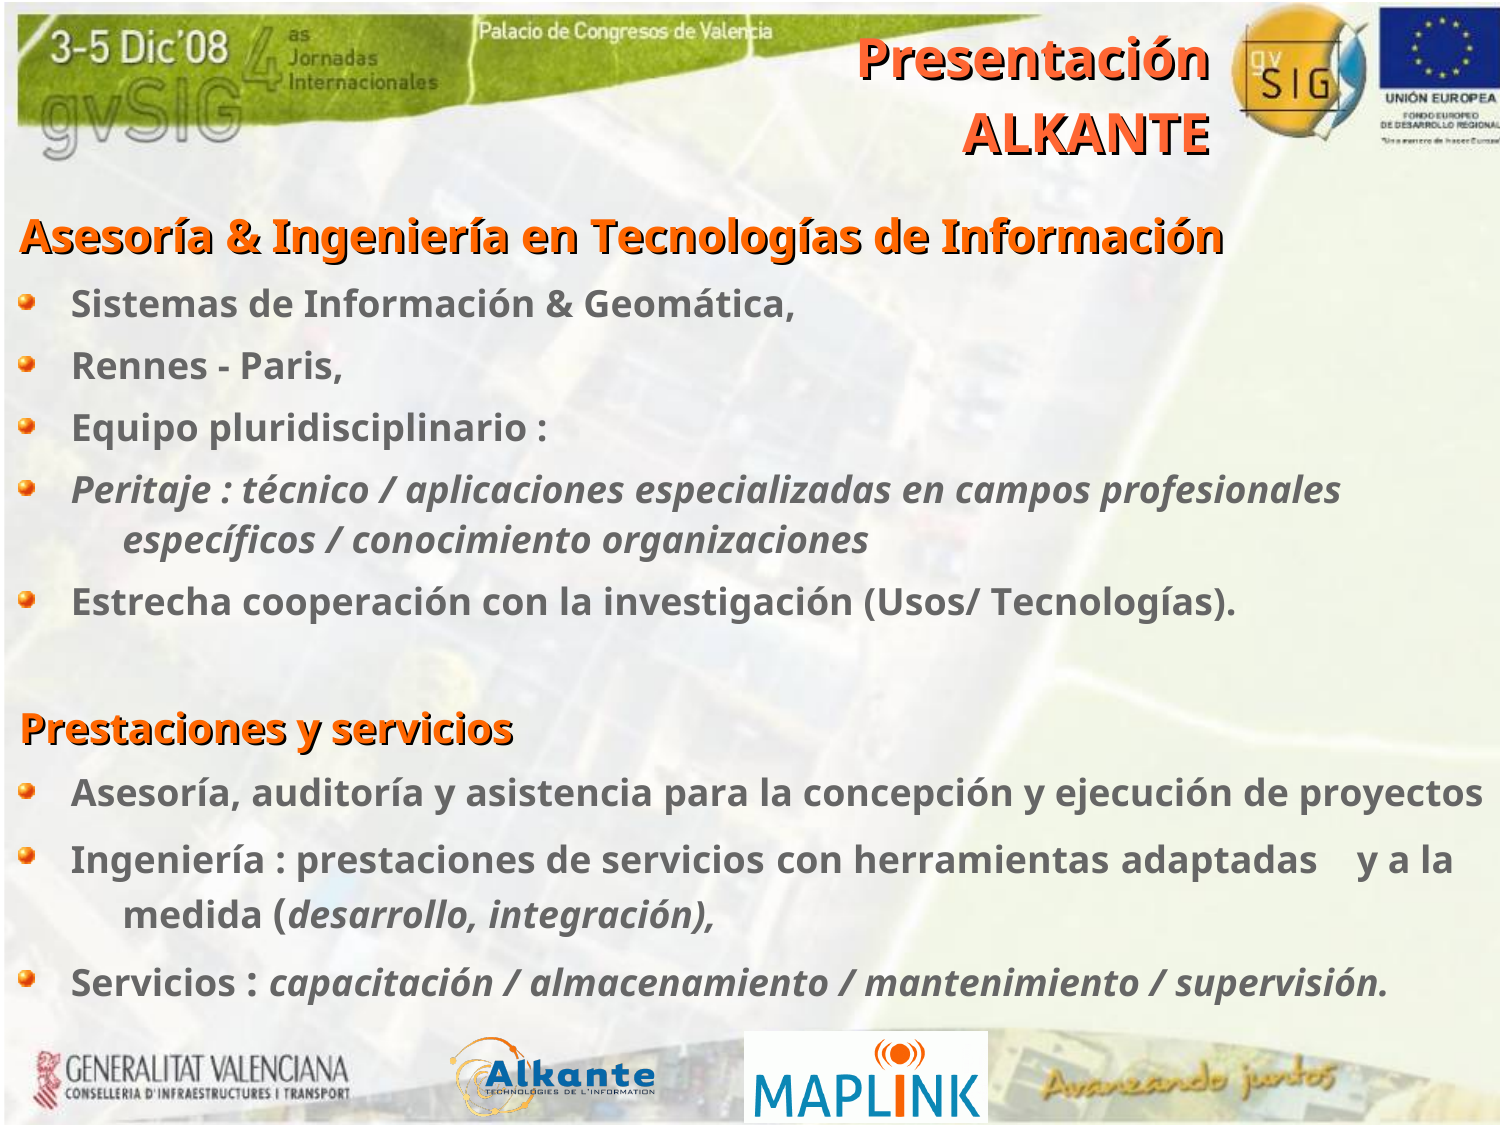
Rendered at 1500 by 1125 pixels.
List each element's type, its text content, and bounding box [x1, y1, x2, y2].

title Presentación ALKANTE [324, 19, 1211, 167]
picture [4, 2, 1500, 1125]
list Asesoría & Ingeniería en Tecnologías de Información Sistemas de Información & Geomática, Rennes - Paris, Equipo pluridisciplinario : Peritaje : técnico / aplicaciones especializadas en campos profesionales específicos / conocimiento organizaciones Estrecha cooperación con la investigación (Usos/ Tecnologías). Prestaciones y servicios Asesoría, auditoría y asistencia para la concepción y ejecución de proyectos Ingeniería : prestaciones de servicios con herramientas adaptadas y a la medida (desarrollo, integración), Servicios : capacitación / almacenamiento / mantenimiento / supervisión. [18, 202, 1494, 1035]
